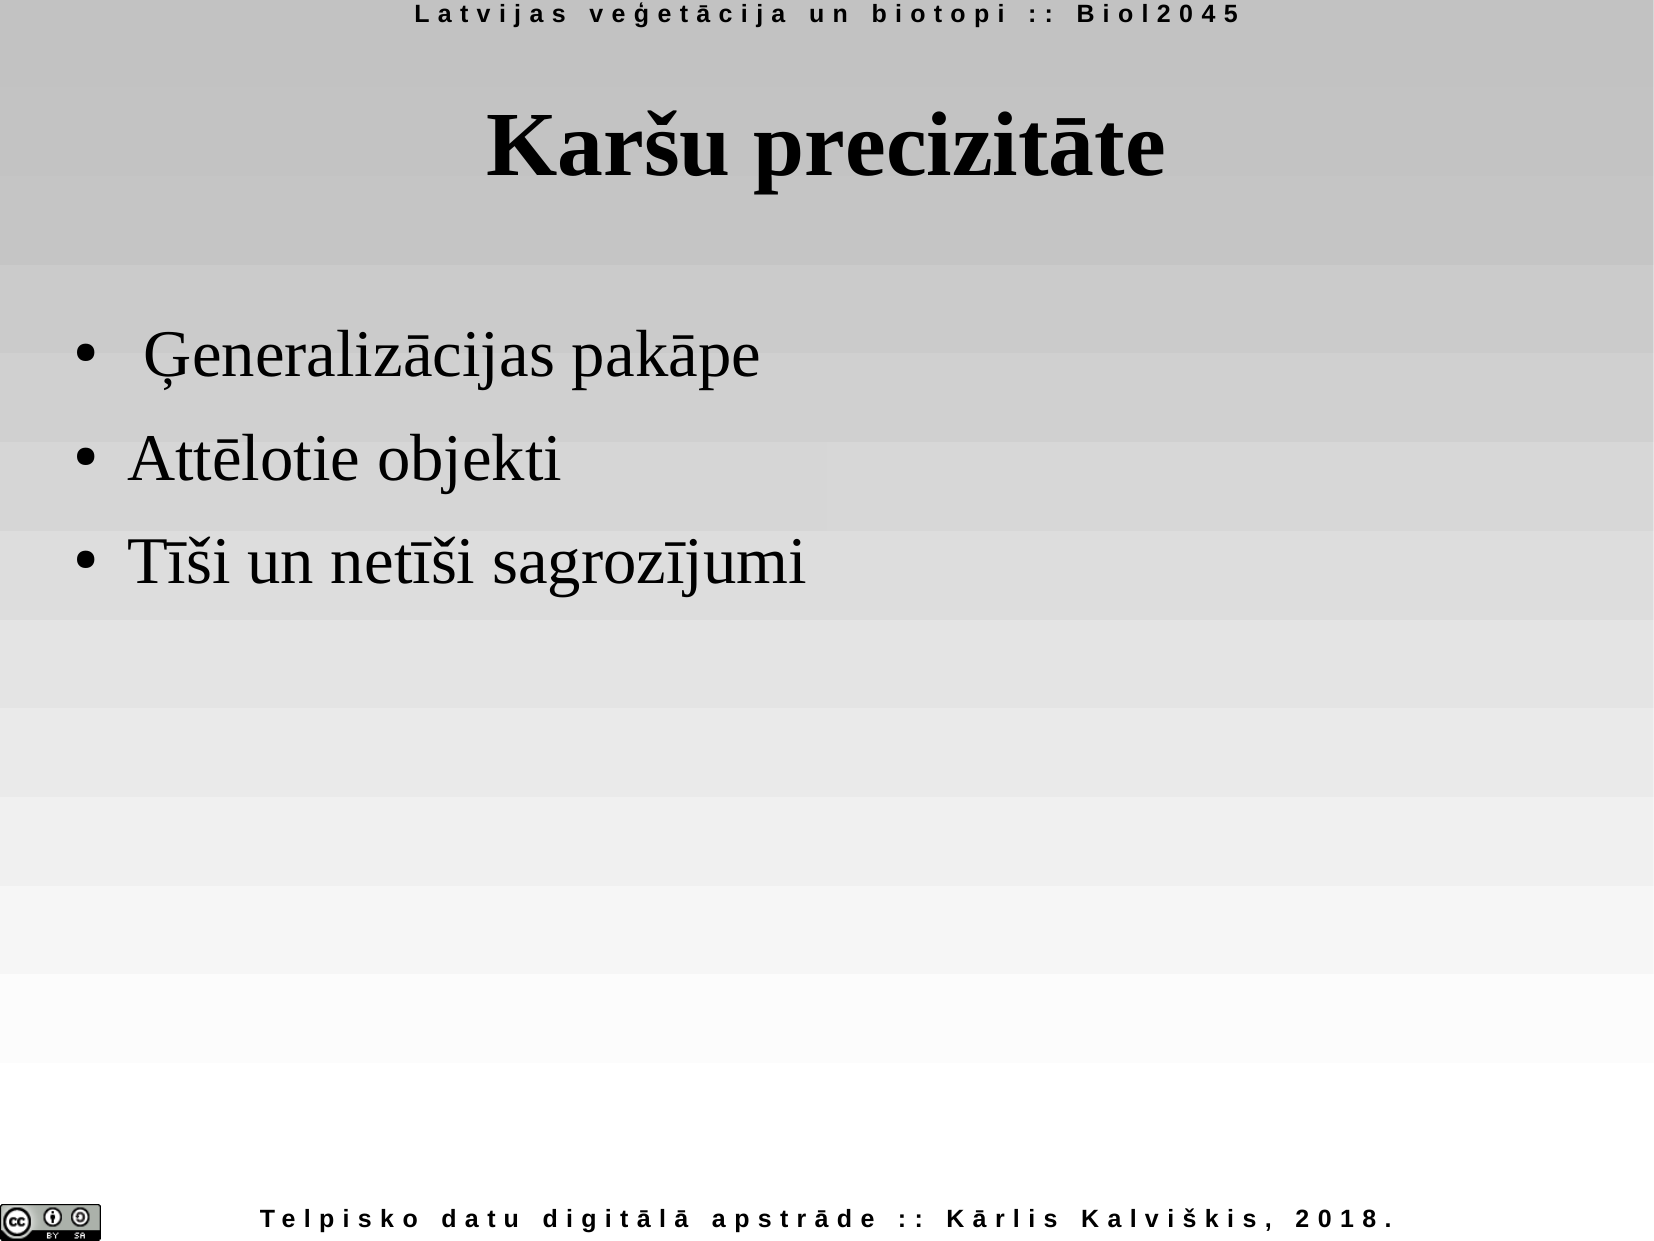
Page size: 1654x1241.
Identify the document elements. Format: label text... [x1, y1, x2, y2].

picture [0, 287, 1654, 1241]
title Karšu precizitāte [0, 1, 1654, 287]
list Ģeneralizācijas pakāpe Attēlotie objekti Tīši un netīši sagrozījumi [56, 317, 1600, 1175]
